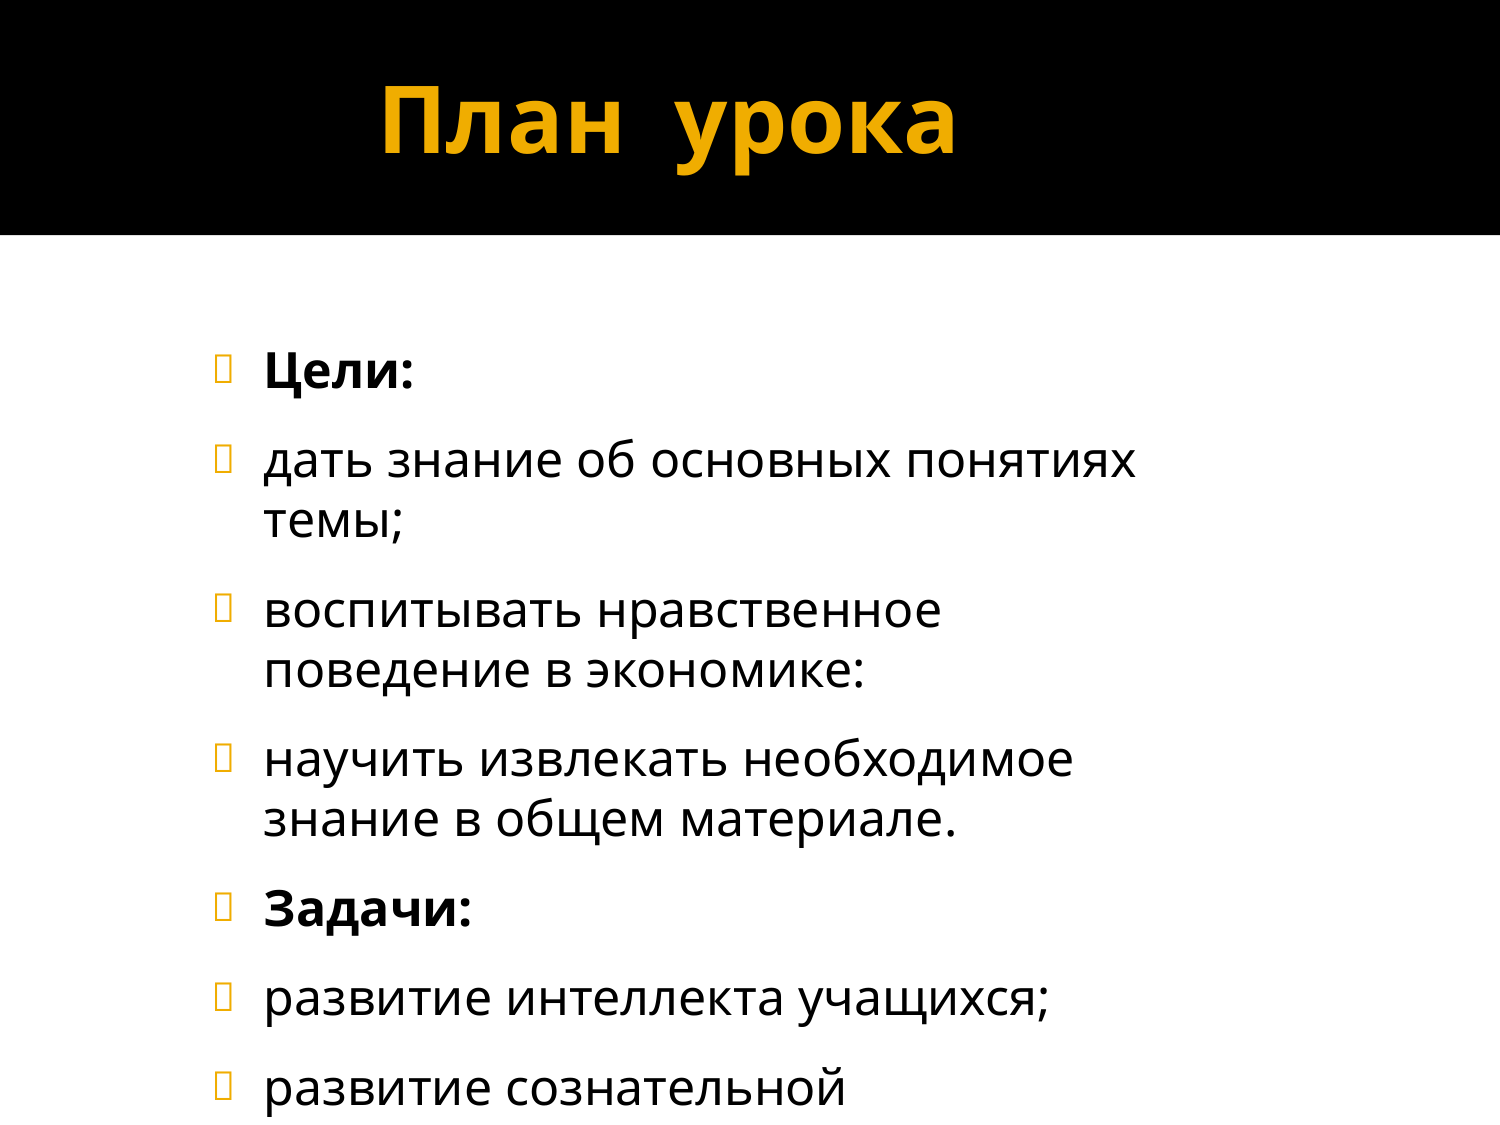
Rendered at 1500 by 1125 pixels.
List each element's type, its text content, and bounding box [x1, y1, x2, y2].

list Цели: дать знание об основных понятиях темы; воспитывать нравственное поведение в экономике: научить извлекать необходимое знание в общем материале. Задачи: развитие интеллекта учащихся; развитие сознательной дисциплины. [177, 330, 1201, 921]
title План урока [75, 52, 1263, 149]
